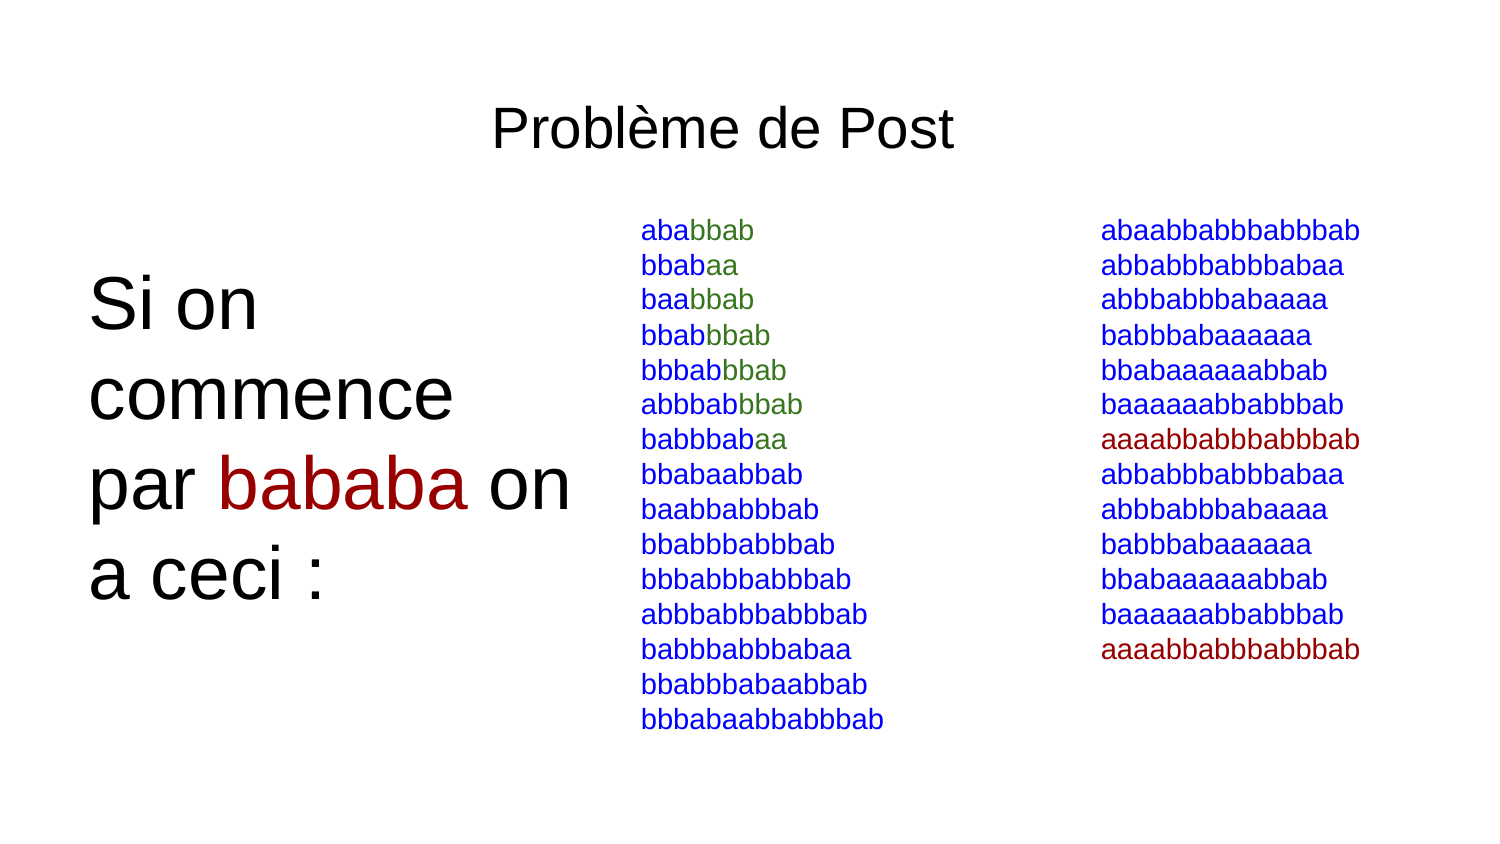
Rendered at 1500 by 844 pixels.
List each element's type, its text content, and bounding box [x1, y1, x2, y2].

text_box Si on commence par bababa on a ceci : [73, 239, 588, 776]
text_box ababbab bbabaa baabbab bbabbbab bbbabbbab abbbabbbab babbbabaa bbabaabbab baabbabbbab bbabbbabbbab bbbabbbabbbab abbbabbbabbbab babbbabbbabaa bbabbbabaabbab bbbabaabbabbbab [625, 195, 942, 776]
text_box abaabbabbbabbbab abbabbbabbbabaa abbbabbbabaaaa babbbabaaaaaa bbabaaaaaabbab baaaaaabbabbbab aaaabbabbbabbbab abbabbbabbbabaa abbbabbbabaaaa babbbabaaaaaa bbabaaaaaabbab baaaaaabbabbbab aaaabbabbbabbbab [1085, 195, 1435, 752]
title Problème de Post [476, 75, 1024, 170]
